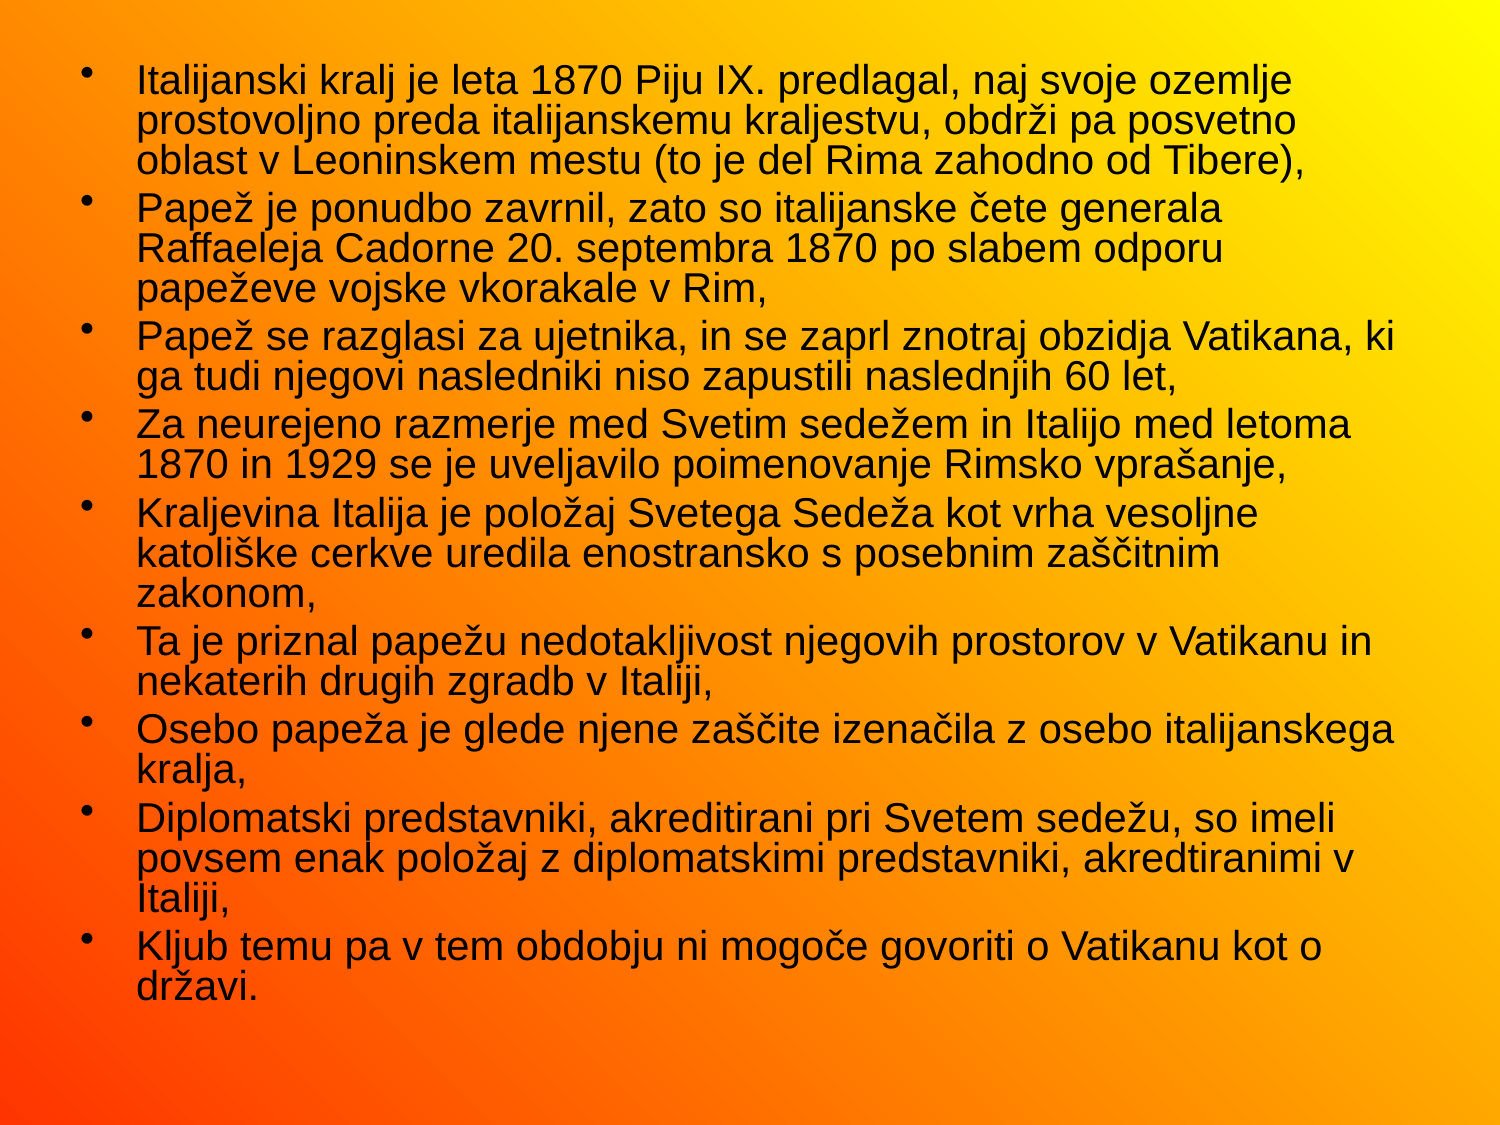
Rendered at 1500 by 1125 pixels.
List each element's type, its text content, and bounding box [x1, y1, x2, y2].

list Italijanski kralj je leta 1870 Piju IX. predlagal, naj svoje ozemlje prostovoljno preda italijanskemu kraljestvu, obdrži pa posvetno oblast v Leoninskem mestu (to je del Rima zahodno od Tibere), Papež je ponudbo zavrnil, zato so italijanske čete generala Raffaeleja Cadorne 20. septembra 1870 po slabem odporu papeževe vojske vkorakale v Rim, Papež se razglasi za ujetnika, in se zaprl znotraj obzidja Vatikana, ki ga tudi njegovi nasledniki niso zapustili naslednjih 60 let, Za neurejeno razmerje med Svetim sedežem in Italijo med letoma 1870 in 1929 se je uveljavilo poimenovanje Rimsko vprašanje, Kraljevina Italija je položaj Svetega Sedeža kot vrha vesoljne katoliške cerkve uredila enostransko s posebnim zaščitnim zakonom, Ta je priznal papežu nedotakljivost njegovih prostorov v Vatikanu in nekaterih drugih zgradb v Italiji, Osebo papeža je glede njene zaščite izenačila z osebo italijanskega kralja, Diplomatski predstavniki, akreditirani pri Svetem sedežu, so imeli povsem enak položaj z diplomatskimi predstavniki, akredtiranimi v Italiji, Kljub temu pa v tem obdobju ni mogoče govoriti o Vatikanu kot o državi. [64, 54, 1415, 798]
